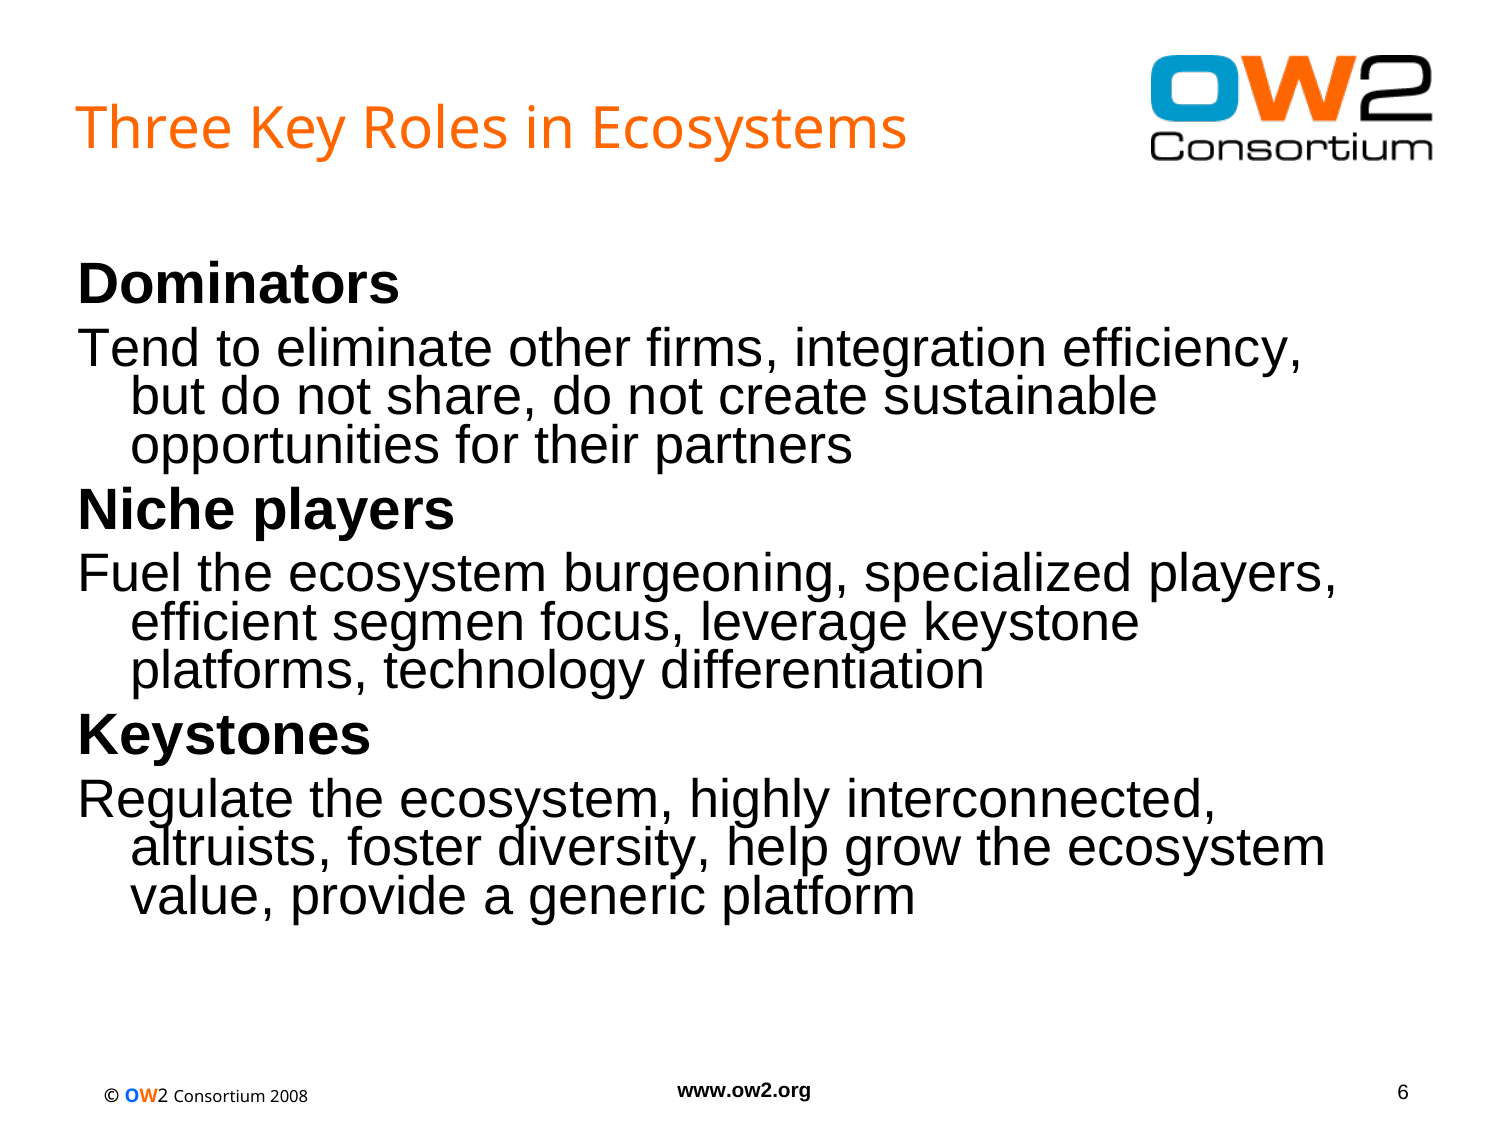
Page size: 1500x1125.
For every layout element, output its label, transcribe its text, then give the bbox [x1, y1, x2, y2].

title Three Key Roles in Ecosystems [75, 52, 1175, 207]
picture [1175, 55, 1433, 161]
picture [1175, 72, 1218, 105]
list Dominators Tend to eliminate other firms, integration efficiency, but do not share, do not create sustainable opportunities for their partners Niche players Fuel the ecosystem burgeoning, specialized players, efficient segmen focus, leverage keystone platforms, technology differentiation Keystones Regulate the ecosystem, highly interconnected, altruists, foster diversity, help grow the ecosystem value, provide a generic platform [74, 262, 1388, 1005]
